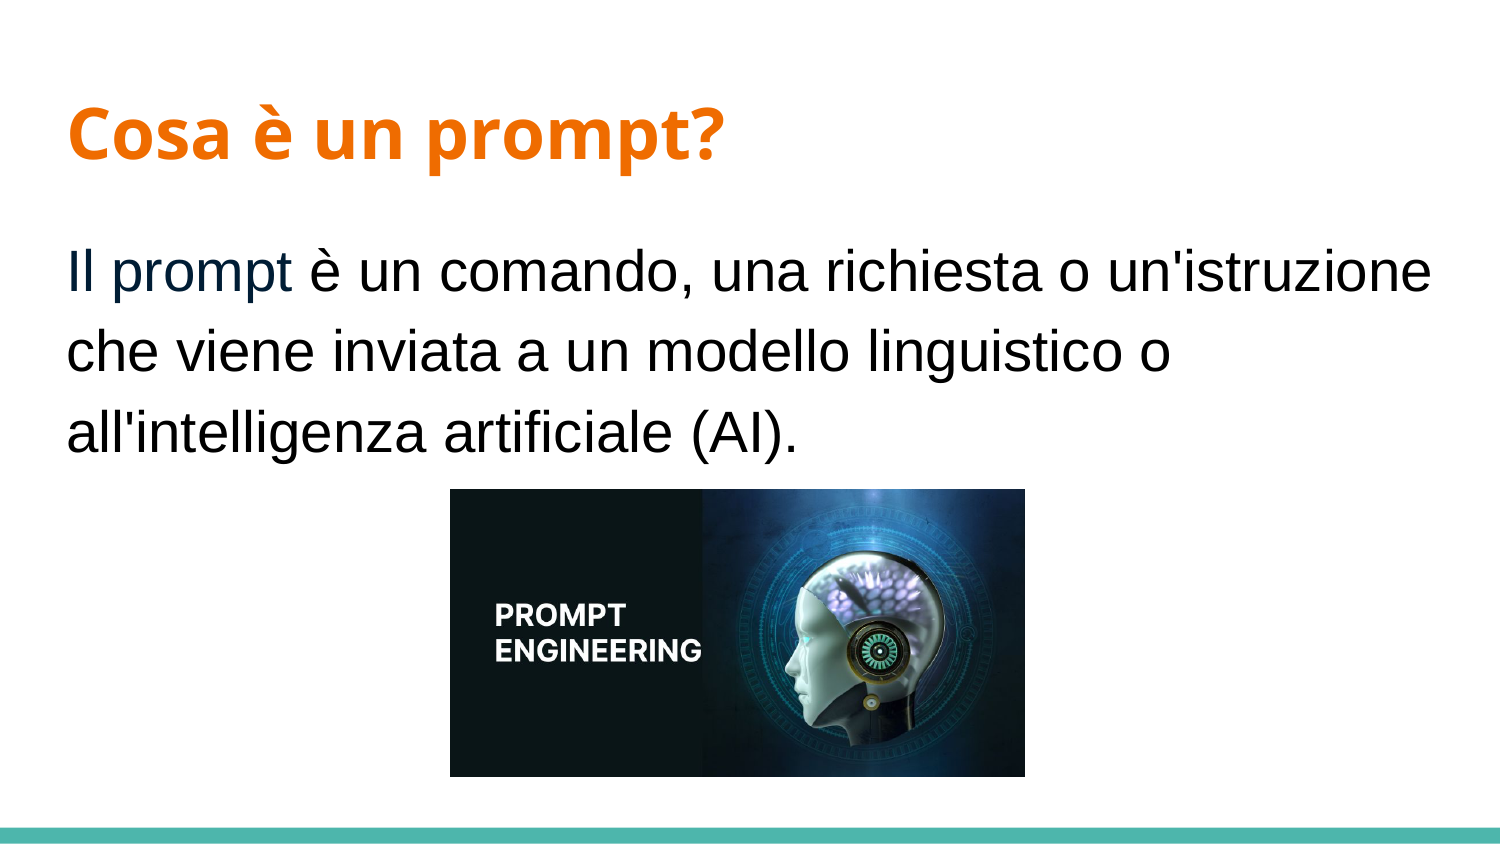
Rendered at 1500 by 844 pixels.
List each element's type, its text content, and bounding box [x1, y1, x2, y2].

list Il prompt è un comando, una richiesta o un'istruzione che viene inviata a un modello linguistico o all'intelligenza artificiale (AI). [51, 207, 1470, 507]
picture [450, 489, 1025, 777]
title Cosa è un prompt? [51, 72, 1449, 189]
